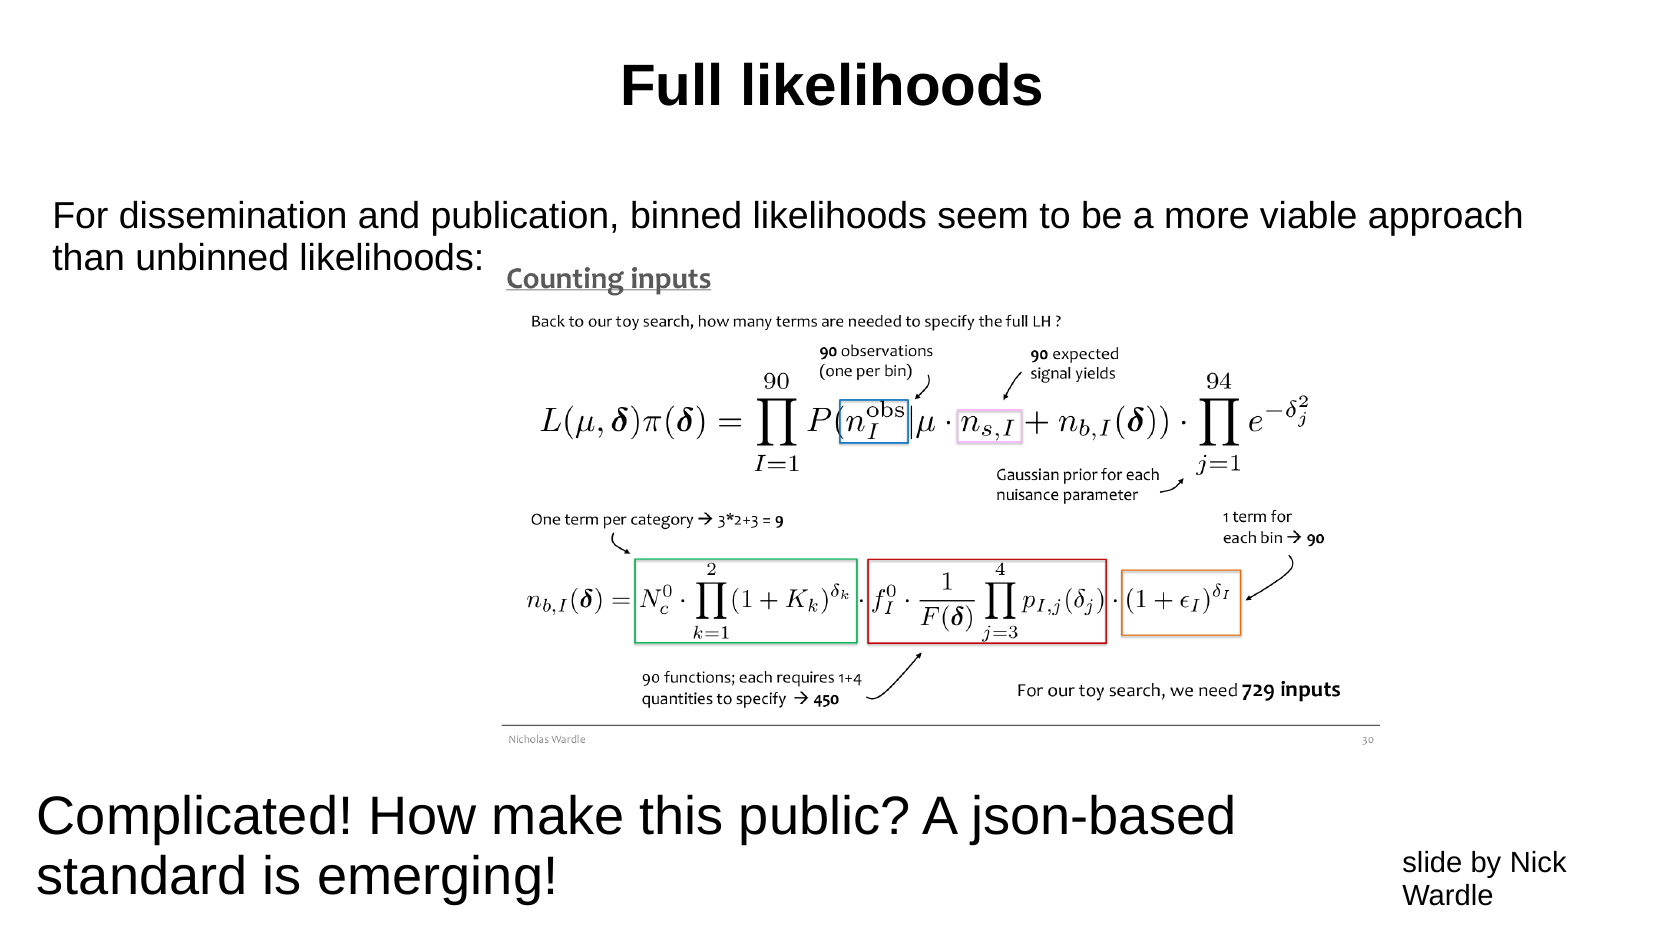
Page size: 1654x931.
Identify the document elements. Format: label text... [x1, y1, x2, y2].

picture [497, 255, 1380, 749]
text_box slide by Nick Wardle [1387, 838, 1651, 919]
text_box Full likelihoods [246, 45, 1419, 187]
text_box For dissemination and publication, binned likelihoods seem to be a more viable approach than unbinned likelihoods: [37, 187, 1613, 287]
text_box Complicated! How make this public? A json-based standard is emerging! [21, 777, 1447, 914]
